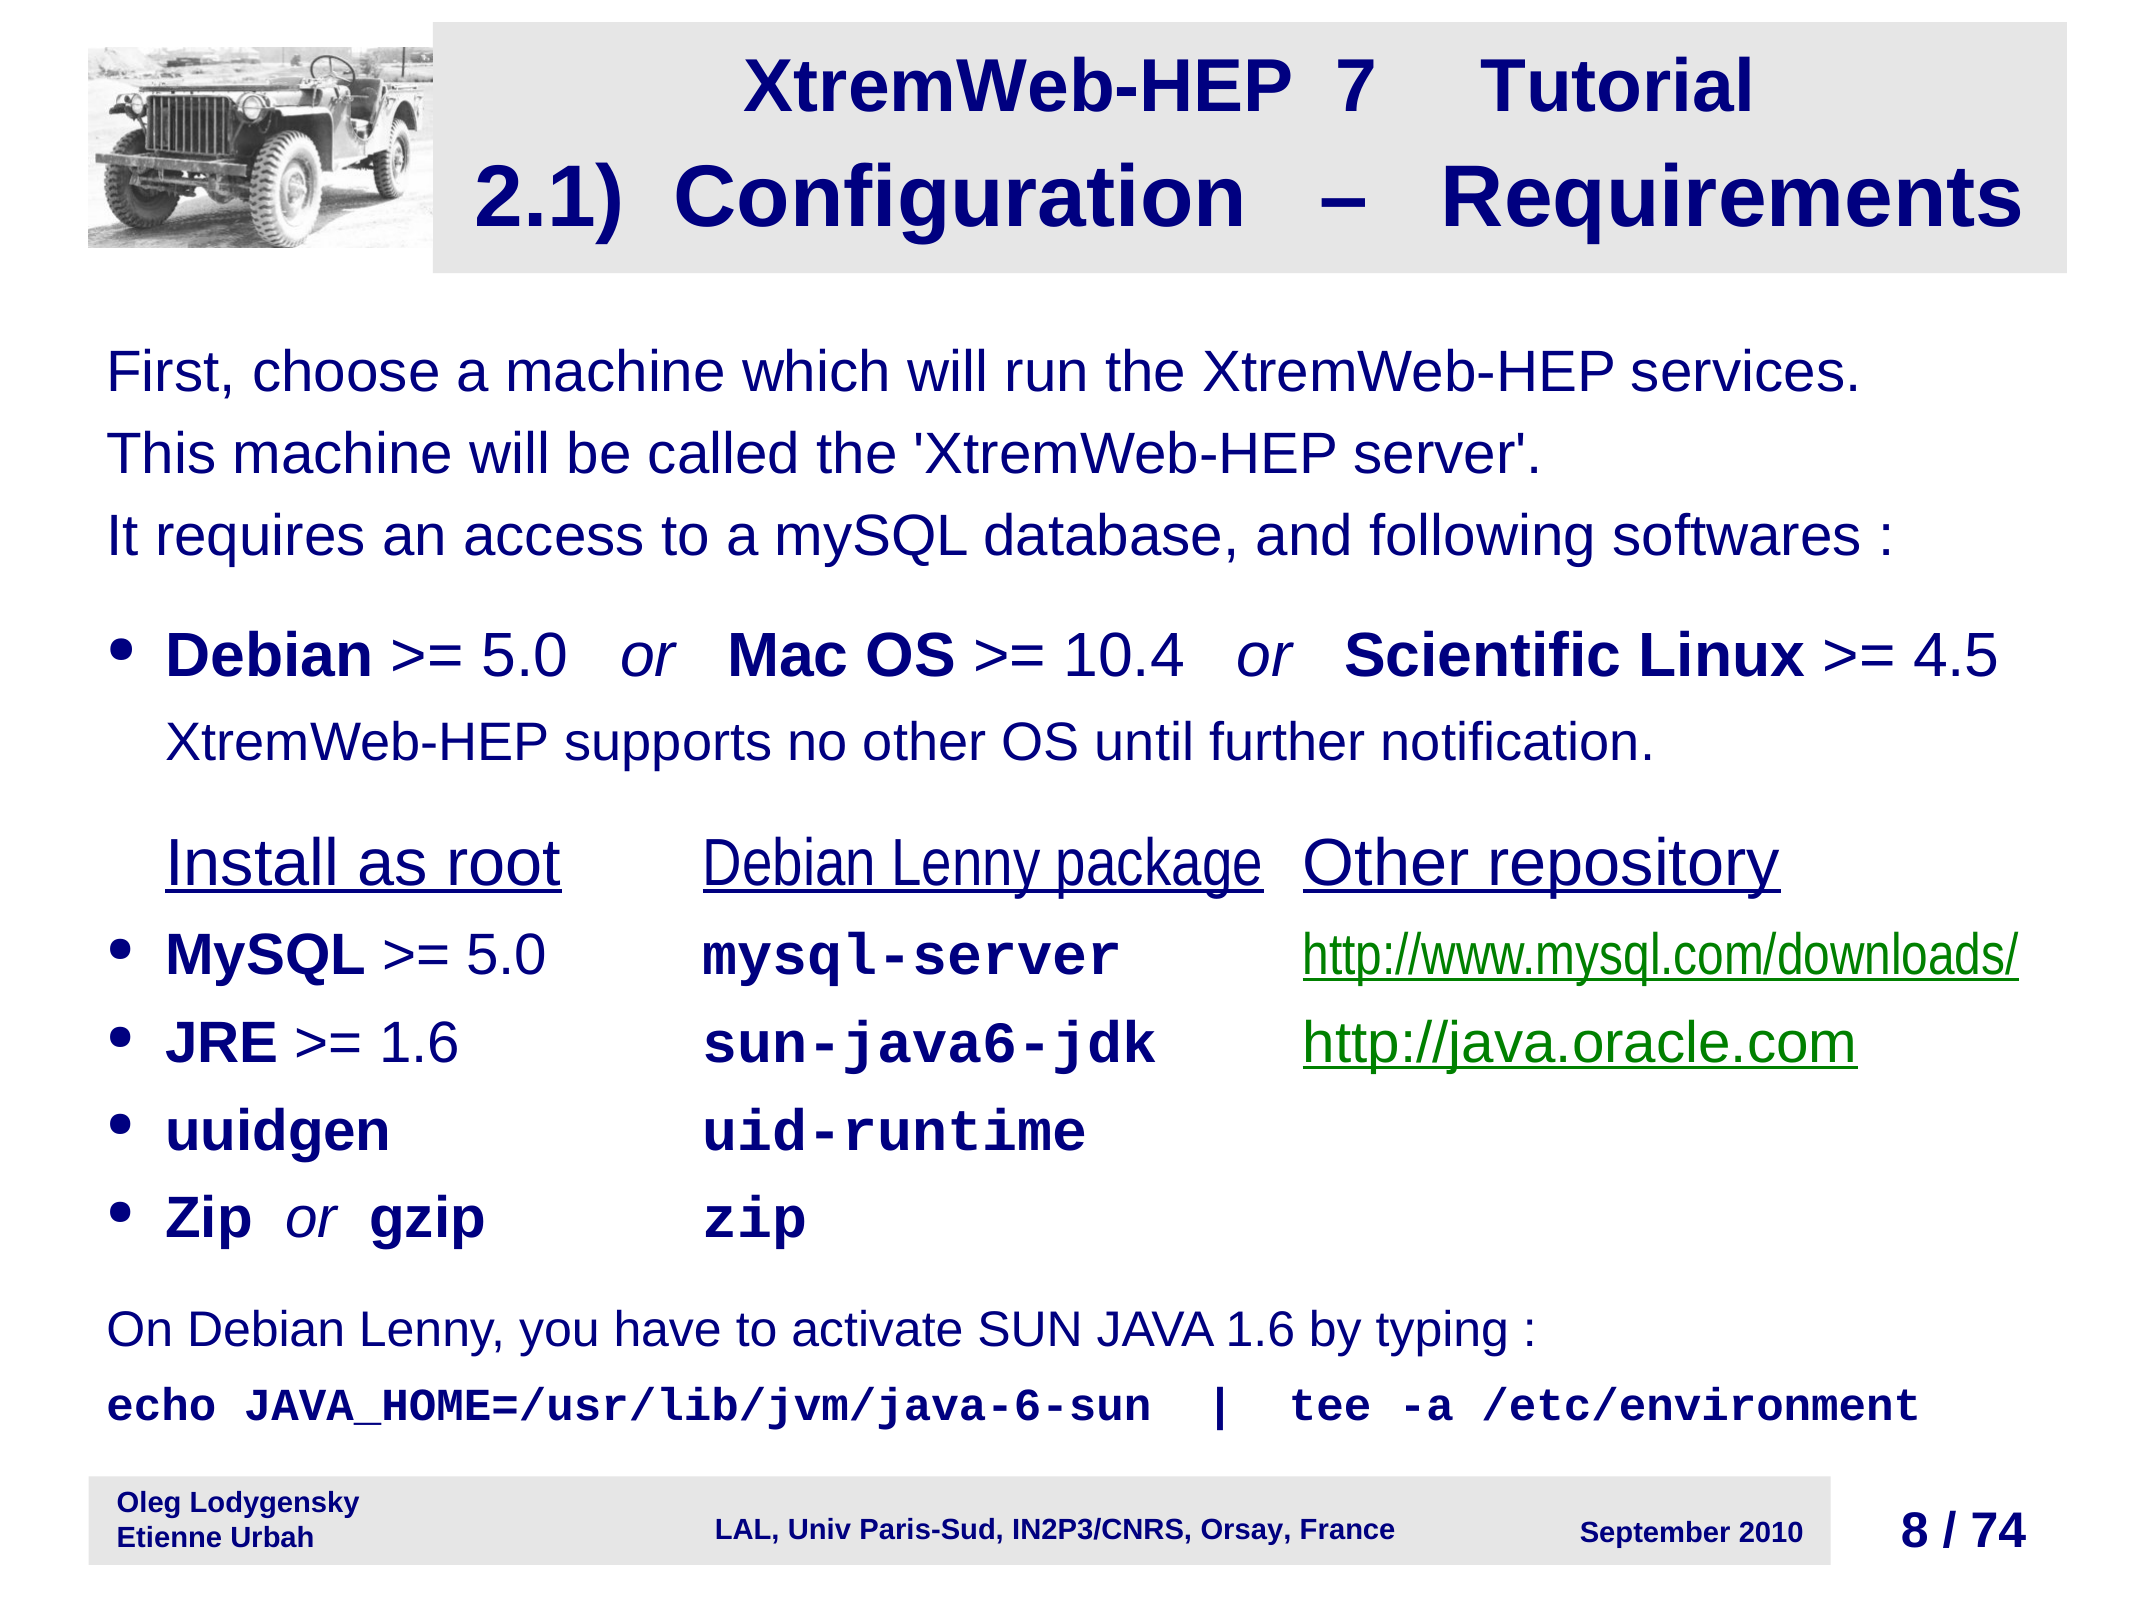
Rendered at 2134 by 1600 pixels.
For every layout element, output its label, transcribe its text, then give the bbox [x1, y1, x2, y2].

title 2.1) Configuration – Requirements [442, 118, 2067, 266]
picture [88, 47, 433, 248]
list First, choose a machine which will run the XtremWeb-HEP services. This machine will be called the 'XtremWeb-HEP server'. It requires an access to a mySQL database, and following softwares : Debian >= 5.0 or Mac OS >= 10.4 or Scientific Linux >= 4.5 XtremWeb-HEP supports no other OS until further notification. Install as root Debian Lenny package Other repository MySQL >= 5.0 mysql-server http://www.mysql.com/downloads/ JRE >= 1.6 sun-java6-jdk http://java.oracle.com uuidgen uid-runtime Zip or gzip zip On Debian Lenny, you have to activate SUN JAVA 1.6 by typing : echo JAVA_HOME=/usr/lib/jvm/java-6-sun | tee -a /etc/environment [88, 324, 2067, 1469]
